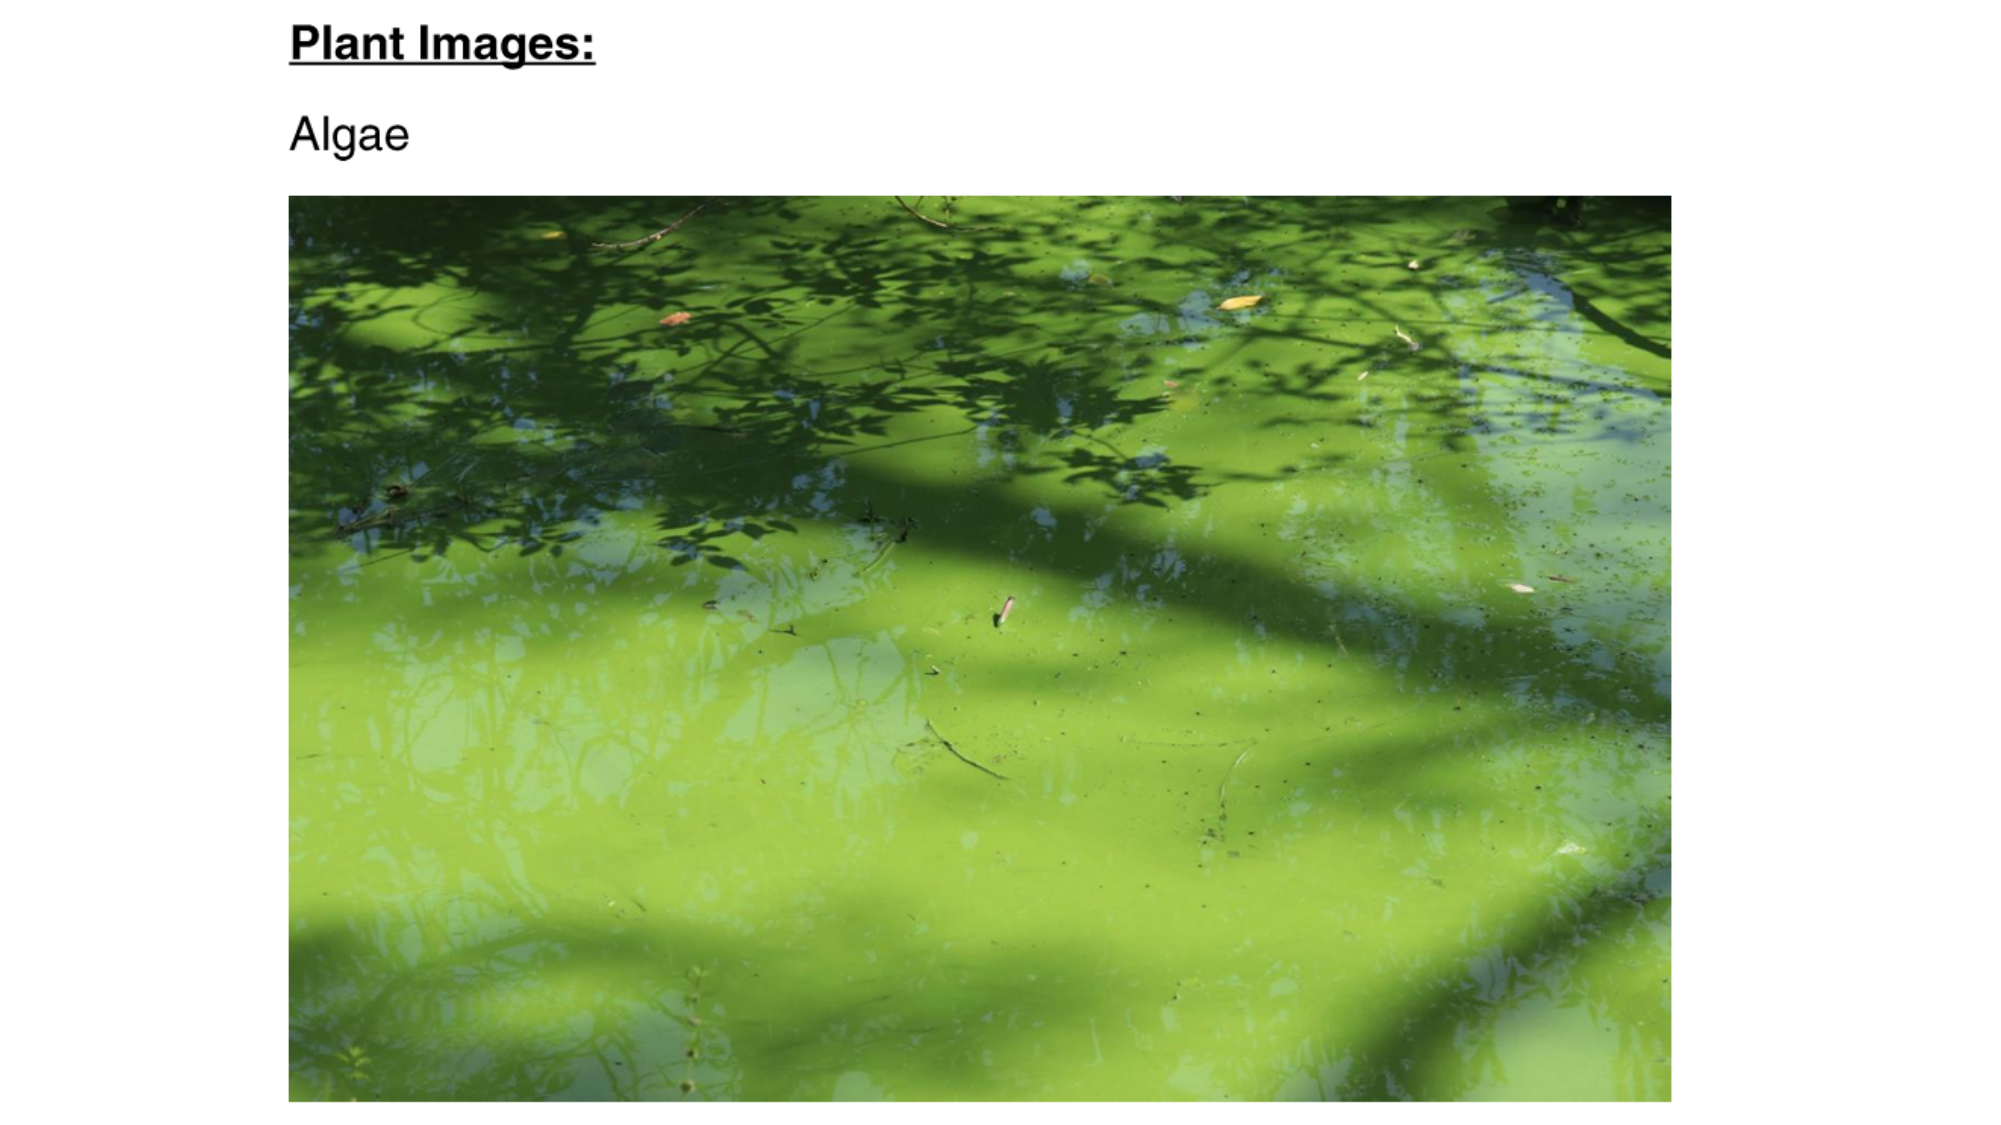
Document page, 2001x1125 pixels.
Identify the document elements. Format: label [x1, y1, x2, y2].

picture [236, 0, 1764, 1125]
